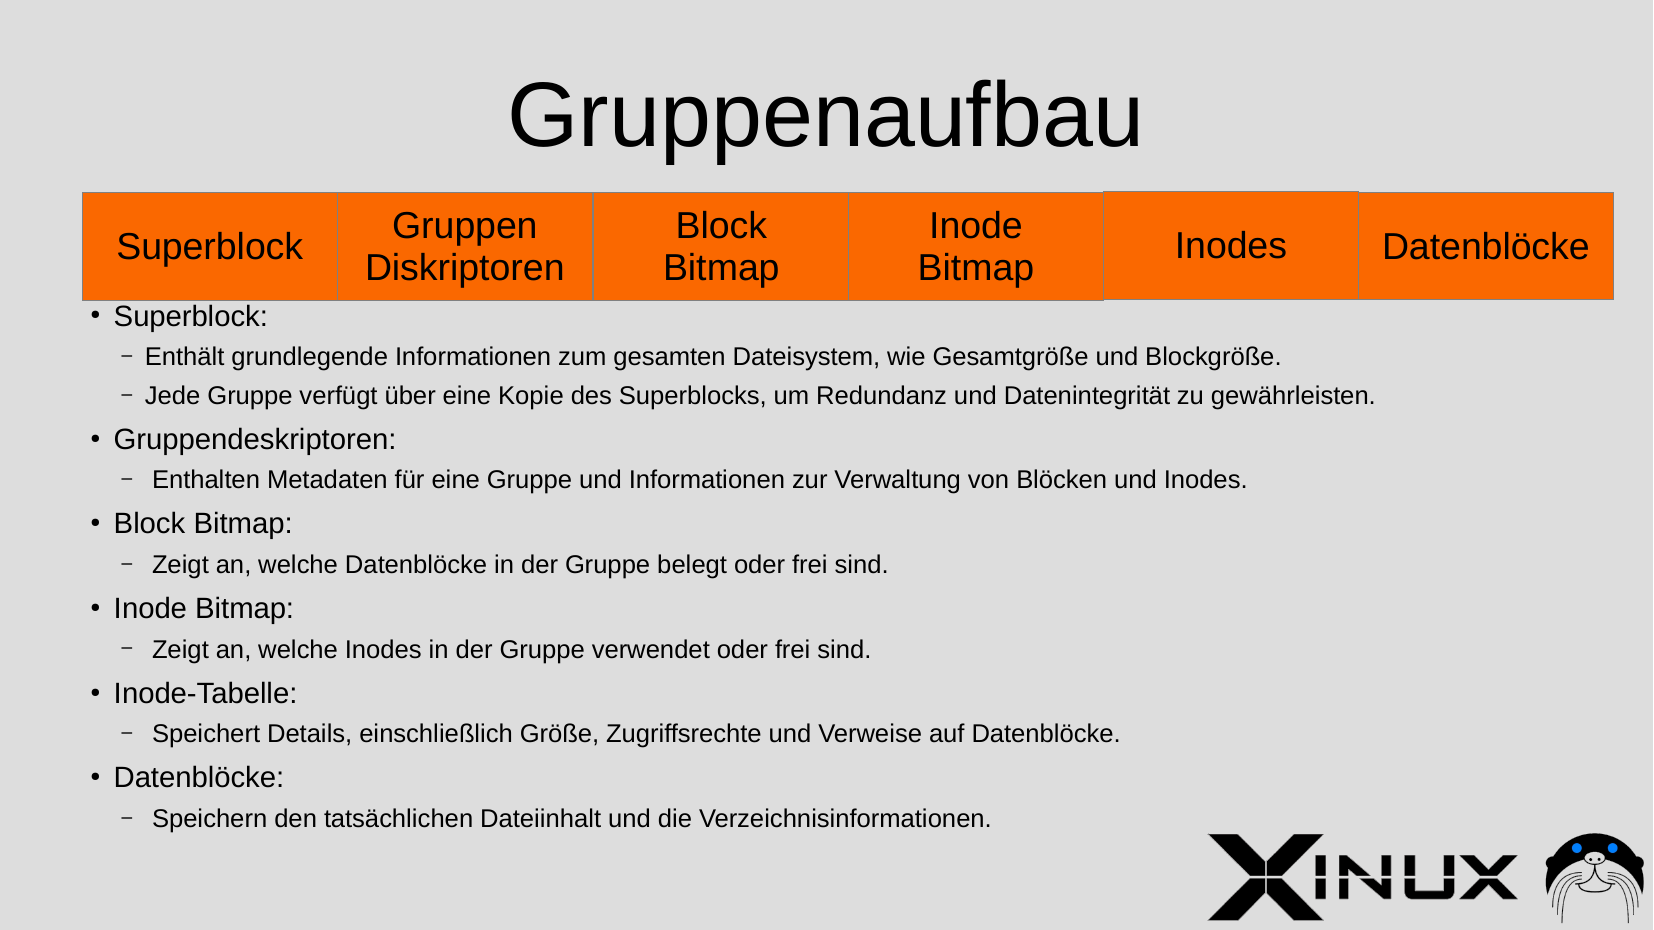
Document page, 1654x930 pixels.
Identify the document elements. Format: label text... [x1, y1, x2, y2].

text_box Gruppen Diskriptoren [338, 192, 593, 301]
title Gruppenaufbau [82, 36, 1571, 192]
text_box Inodes [1103, 191, 1359, 300]
picture [1200, 824, 1650, 930]
text_box Datenblöcke [1358, 192, 1614, 300]
list Superblock: Enthält grundlegende Informationen zum gesamten Dateisystem, wie Gesamtgröße und Blockgröße. Jede Gruppe verfügt über eine Kopie des Superblocks, um Redundanz und Datenintegrität zu gewährleisten. Gruppendeskriptoren: Enthalten Metadaten für eine Gruppe und Informationen zur Verwaltung von Blöcken und Inodes. Block Bitmap: Zeigt an, welche Datenblöcke in der Gruppe belegt oder frei sind. Inode Bitmap: Zeigt an, welche Inodes in der Gruppe verwendet oder frei sind. Inode-Tabelle: Speichert Details, einschließlich Größe, Zugriffsrechte und Verweise auf Datenblöcke. Datenblöcke: Speichern den tatsächlichen Dateiinhalt und die Verzeichnisinformationen. [82, 300, 1571, 839]
text_box Inode Bitmap [848, 192, 1104, 301]
text_box Block Bitmap [593, 192, 848, 301]
text_box Superblock [82, 192, 338, 301]
